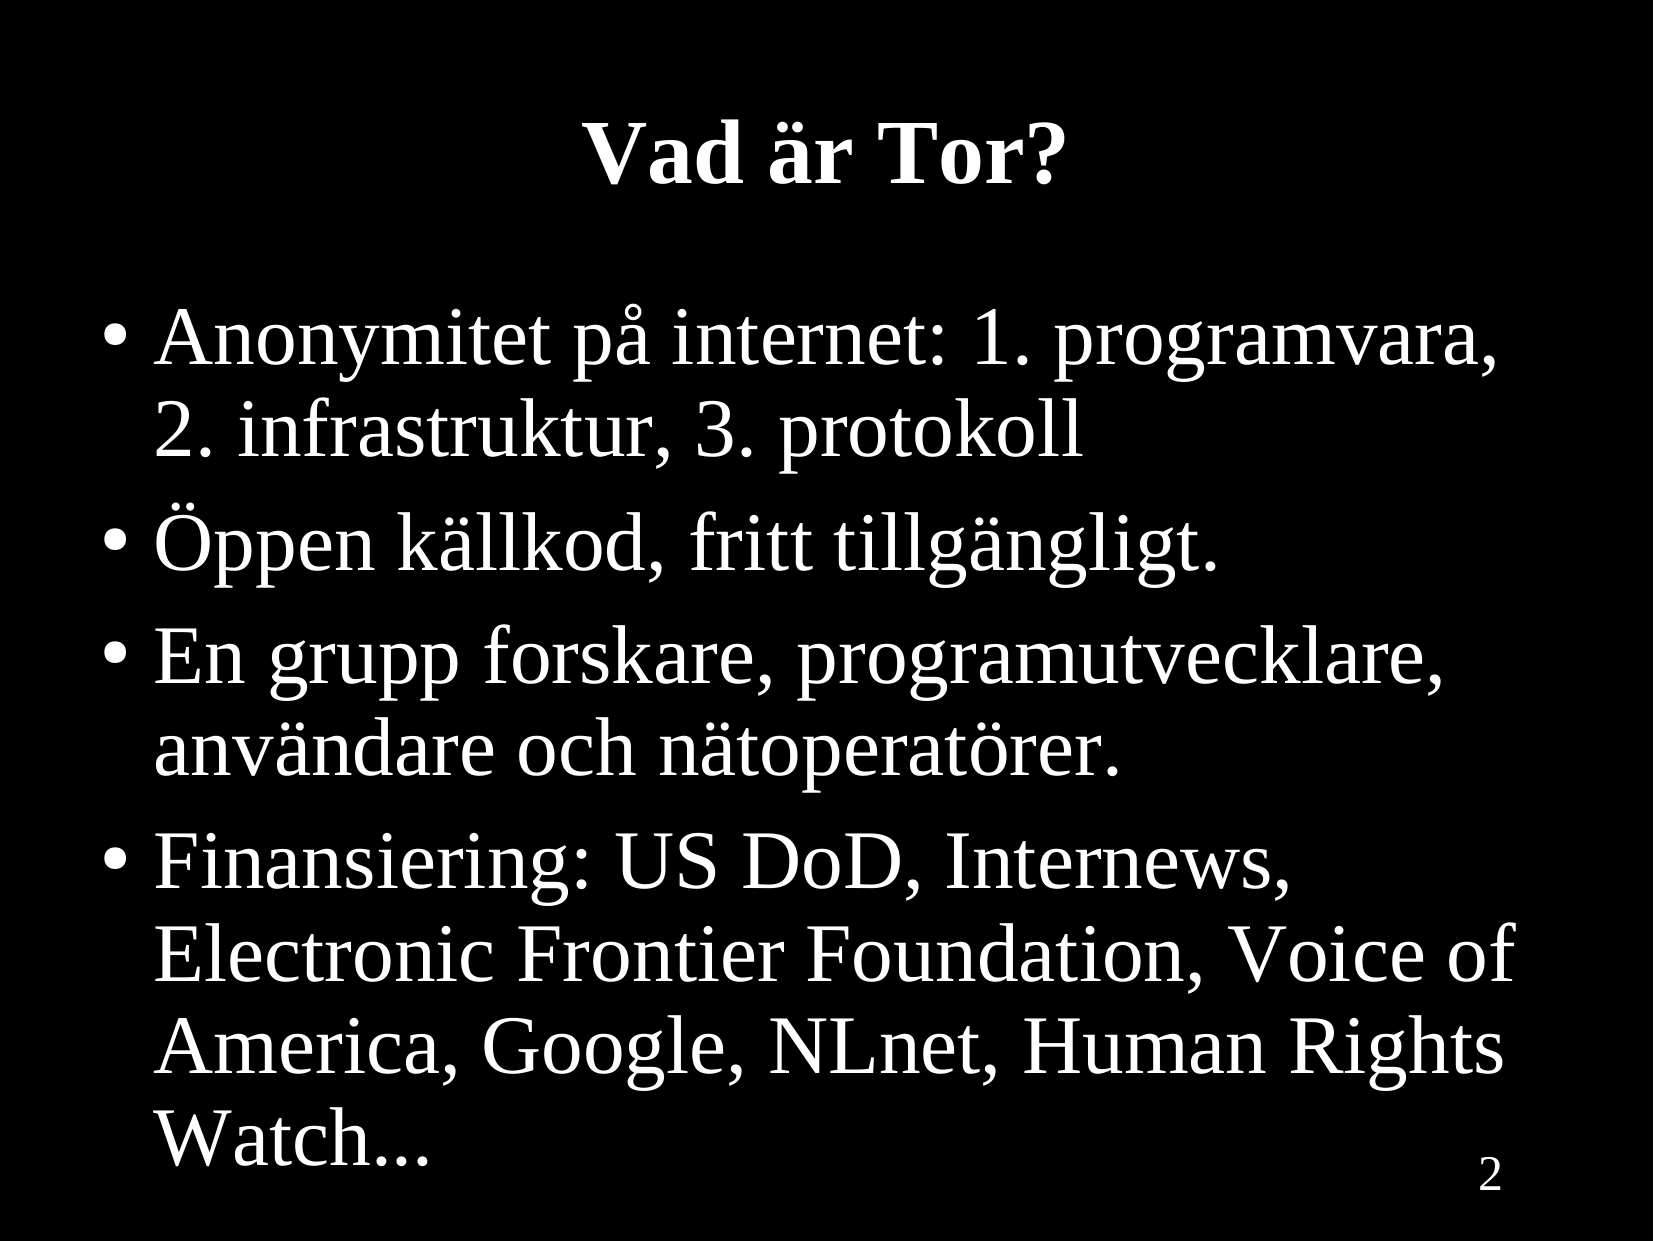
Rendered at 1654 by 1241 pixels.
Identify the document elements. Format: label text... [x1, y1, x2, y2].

title Vad är Tor? [82, 49, 1571, 257]
list Anonymitet på internet: 1. programvara, 2. infrastruktur, 3. protokoll Öppen källkod, fritt tillgängligt. En grupp forskare, programutvecklare, användare och nätoperatörer. Finansiering: US DoD, Internews, Electronic Frontier Foundation, Voice of America, Google, NLnet, Human Rights Watch... [82, 290, 1571, 1184]
